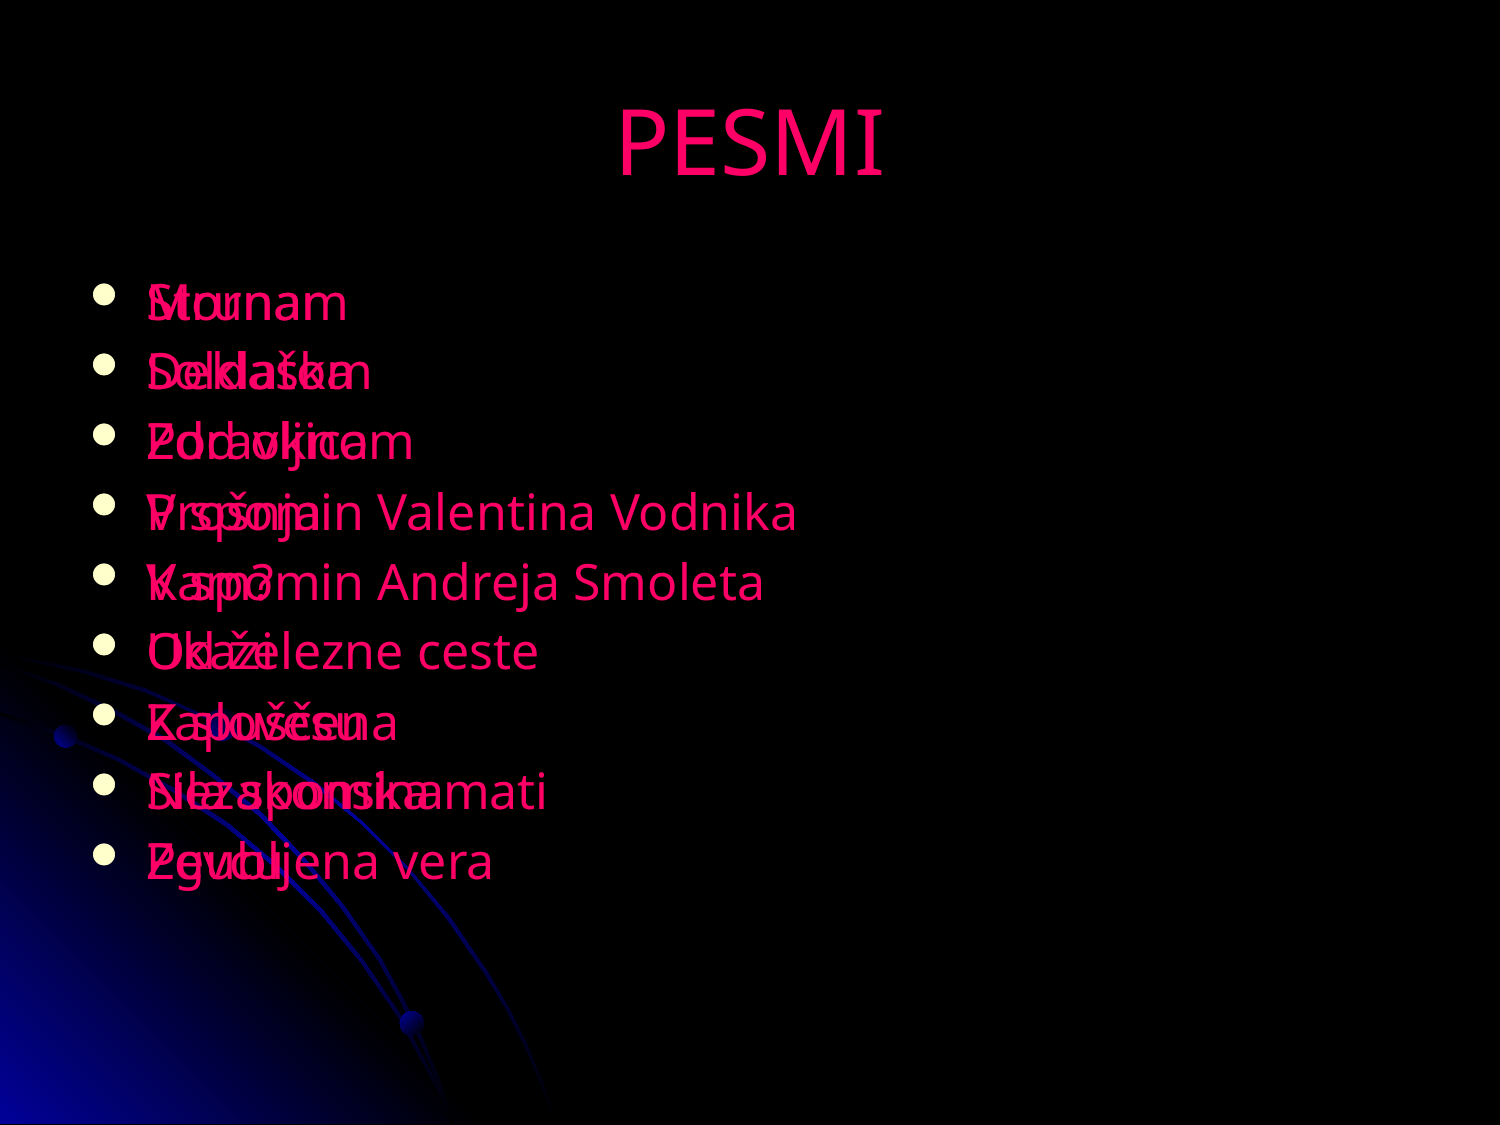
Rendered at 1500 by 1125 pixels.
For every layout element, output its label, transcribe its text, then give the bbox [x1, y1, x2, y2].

title PESMI [75, 45, 1425, 233]
list Mornar Soldaška Zdravljica V spomin Valentina Vodnika V spomin Andreja Smoleta Od železne ceste Zapuščena Nezakonska mati Pevcu [75, 262, 1425, 1006]
